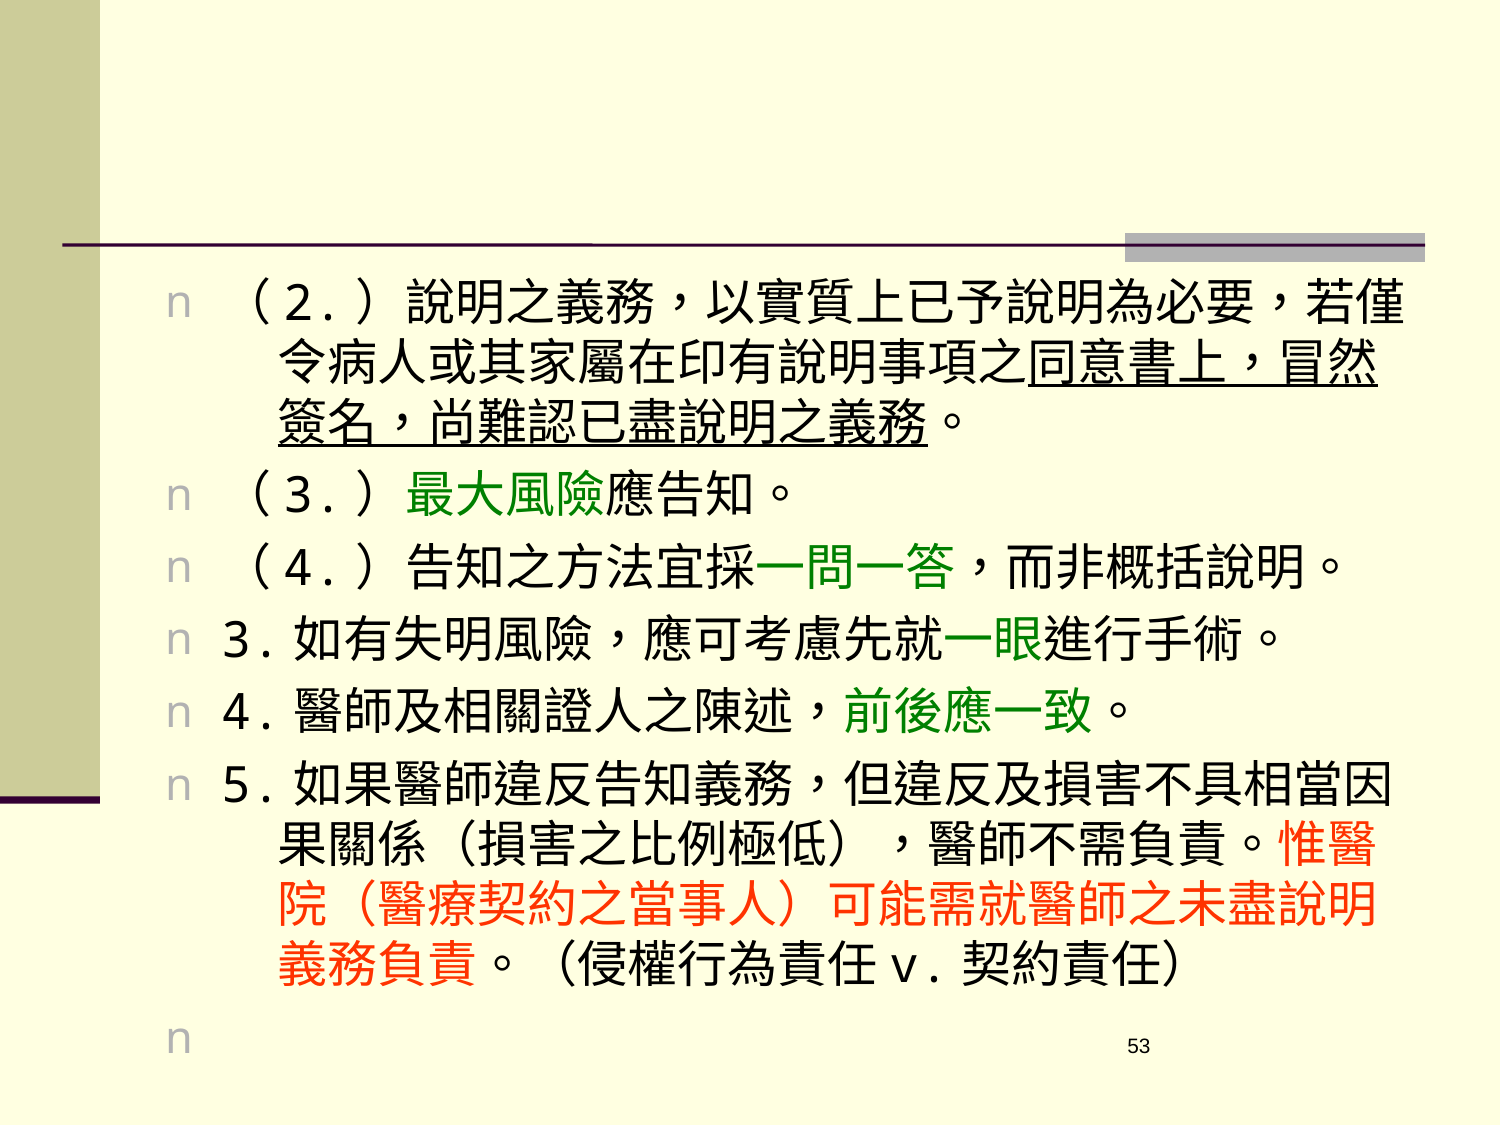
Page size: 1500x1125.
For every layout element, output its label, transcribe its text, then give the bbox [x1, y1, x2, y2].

list （2.）說明之義務，以實質上已予說明為必要，若僅令病人或其家屬在印有說明事項之同意書上，冒然簽名，尚難認已盡說明之義務。 （3.）最大風險應告知。 （4.）告知之方法宜採一問一答，而非概括說明。 3.如有失明風險，應可考慮先就一眼進行手術。 4.醫師及相關證人之陳述，前後應一致。 5.如果醫師違反告知義務，但違反及損害不具相當因果關係（損害之比例極低），醫師不需負責。惟醫院（醫療契約之當事人）可能需就醫師之未盡說明義務負責。（侵權行為責任v.契約責任） [150, 262, 1426, 1006]
text_box [1112, 1025, 1426, 1101]
